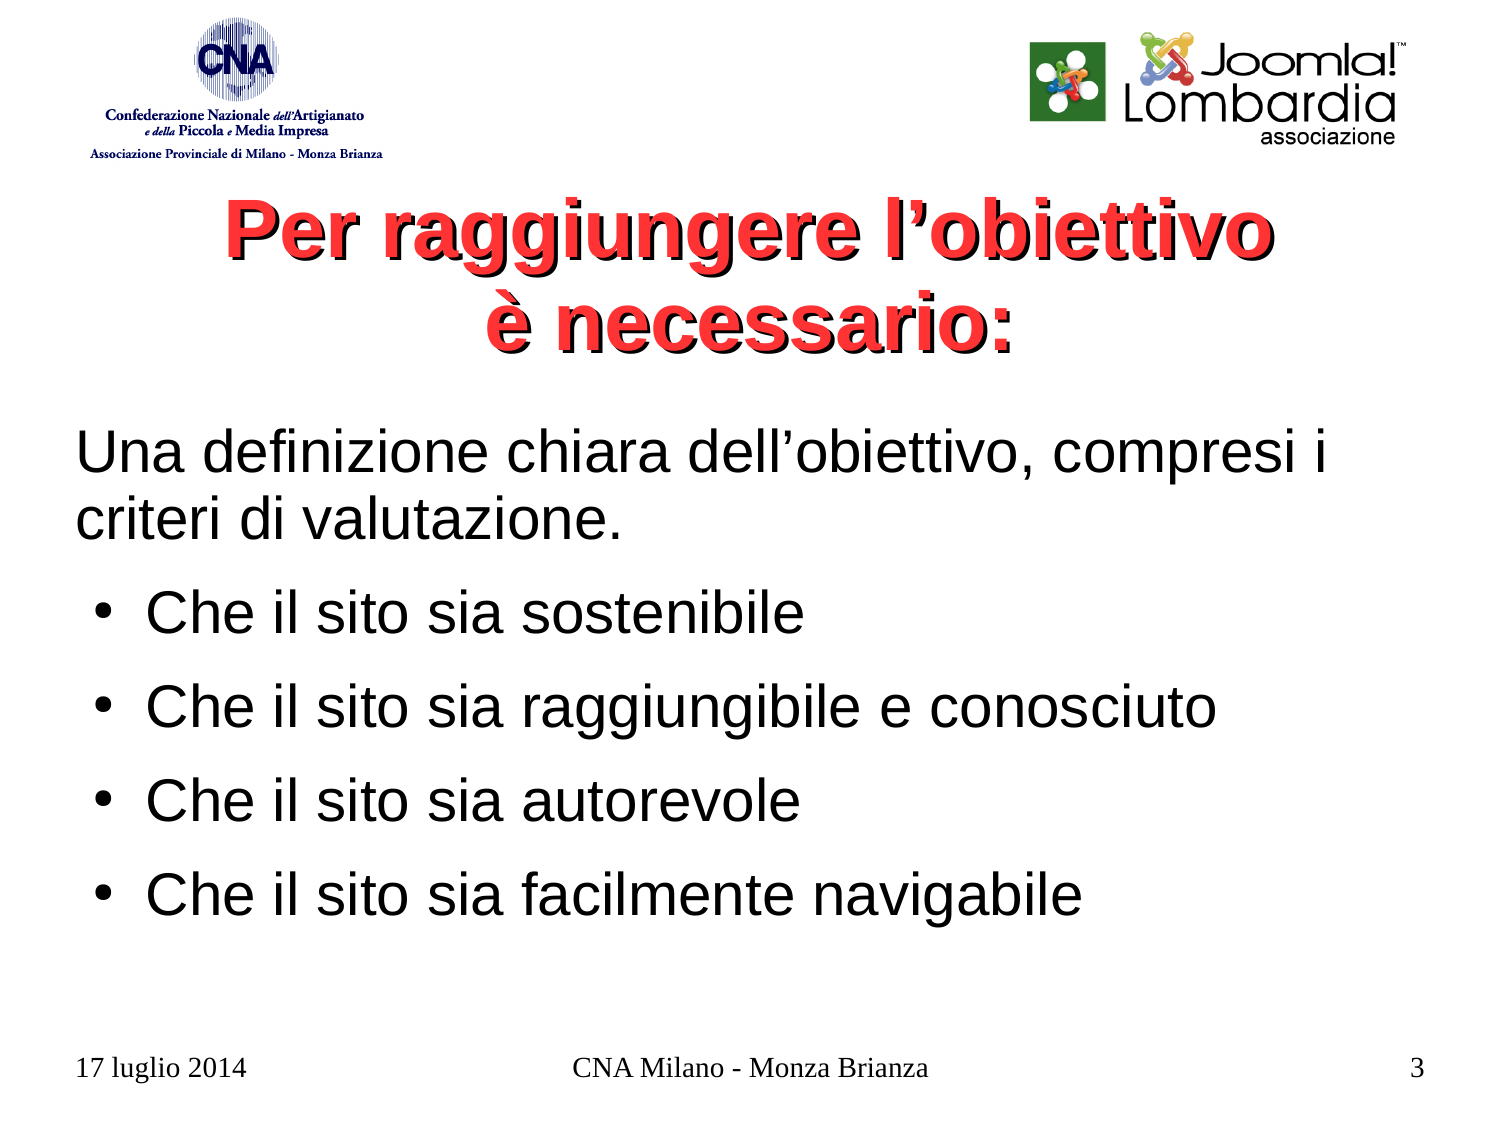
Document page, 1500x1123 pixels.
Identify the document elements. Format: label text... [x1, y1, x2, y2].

list Una definizione chiara dell’obiettivo, compresi i criteri di valutazione. Che il sito sia sostenibile Che il sito sia raggiungibile e conosciuto Che il sito sia autorevole Che il sito sia facilmente navigabile [75, 417, 1425, 945]
picture [1012, 21, 1426, 169]
title Per raggiungere l’obiettivo è necessario: [75, 181, 1425, 369]
picture [75, 10, 402, 169]
